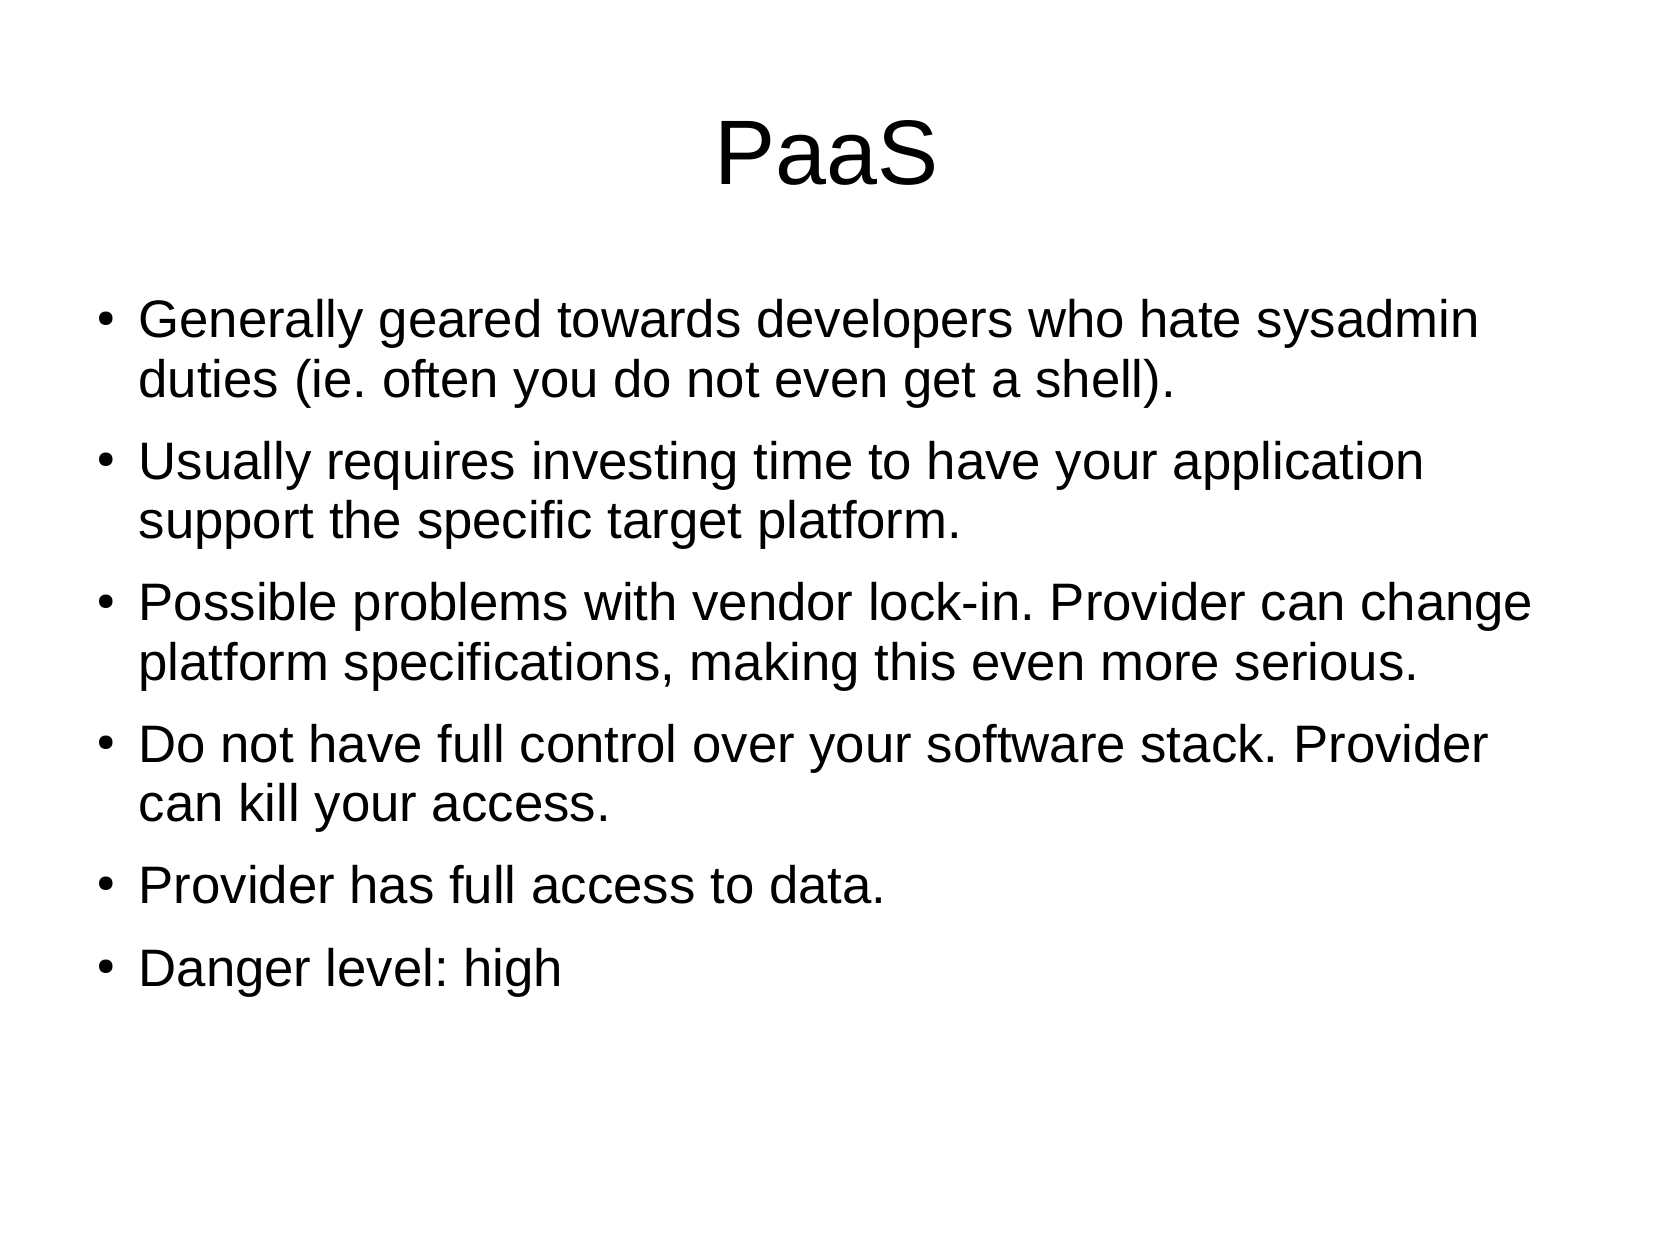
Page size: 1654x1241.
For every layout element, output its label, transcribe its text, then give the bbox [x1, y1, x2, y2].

list Generally geared towards developers who hate sysadmin duties (ie. often you do not even get a shell). Usually requires investing time to have your application support the specific target platform. Possible problems with vendor lock-in. Provider can change platform specifications, making this even more serious. Do not have full control over your software stack. Provider can kill your access. Provider has full access to data. Danger level: high [82, 290, 1571, 1010]
title PaaS [82, 49, 1571, 257]
